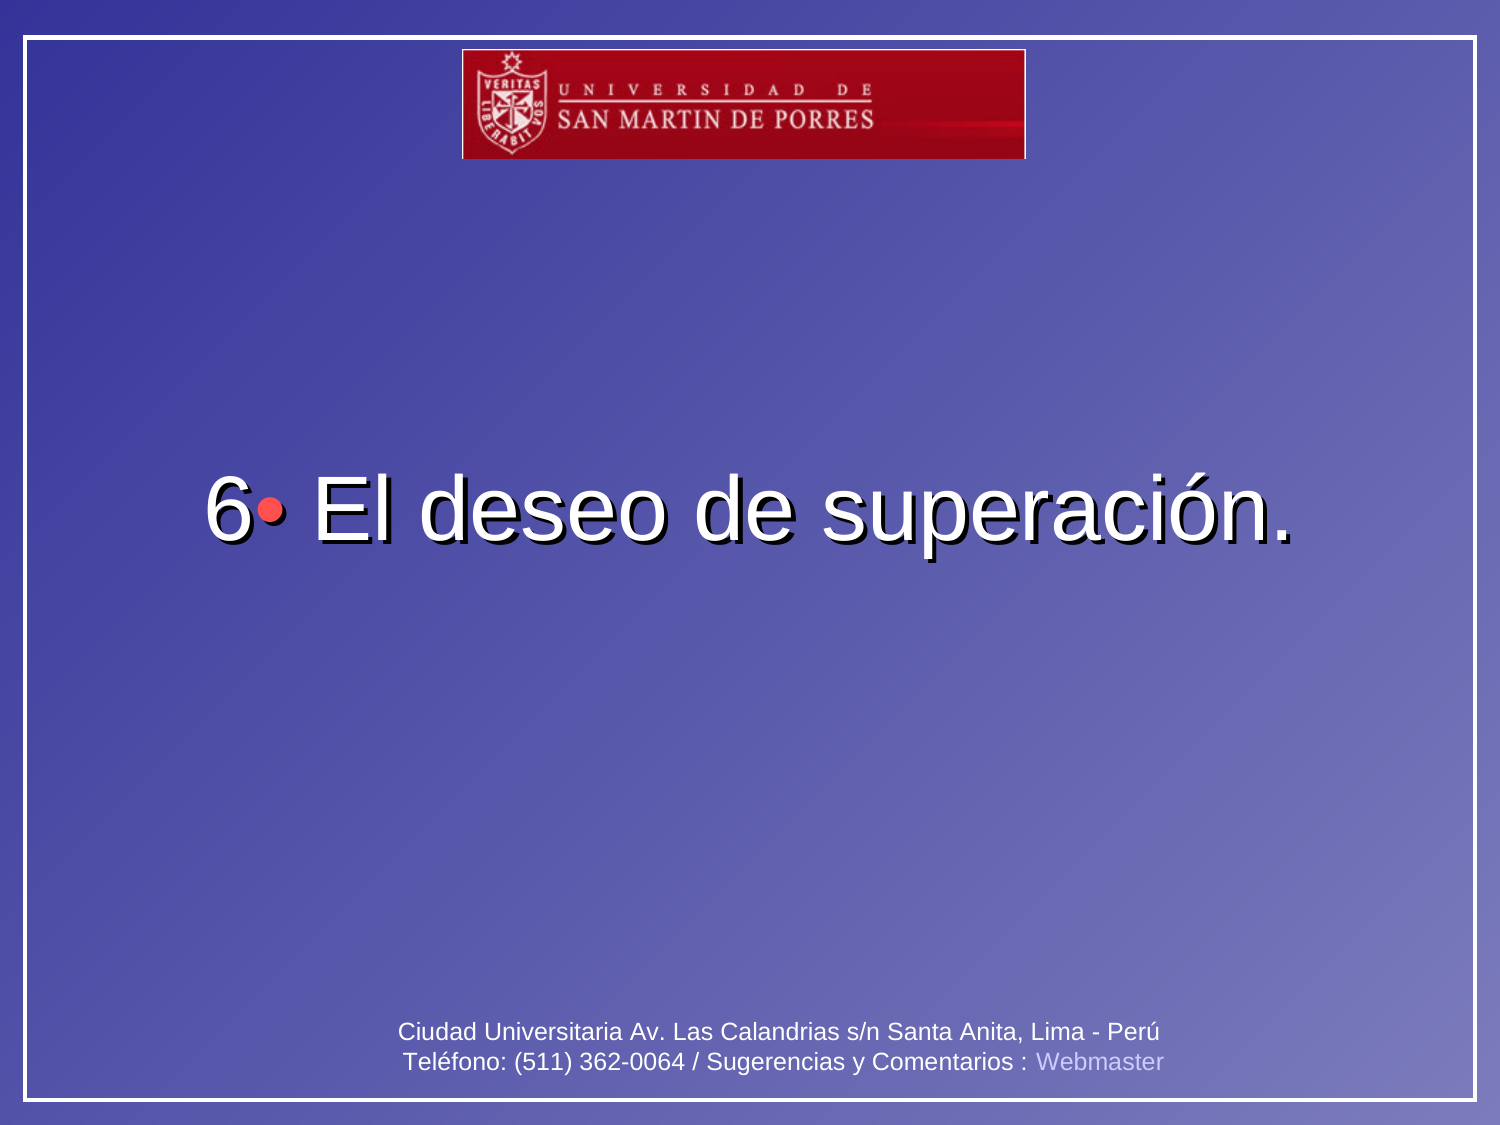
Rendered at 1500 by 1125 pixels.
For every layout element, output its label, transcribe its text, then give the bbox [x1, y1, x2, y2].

title 6• El deseo de superación. [112, 449, 1388, 638]
picture [462, 49, 1026, 159]
